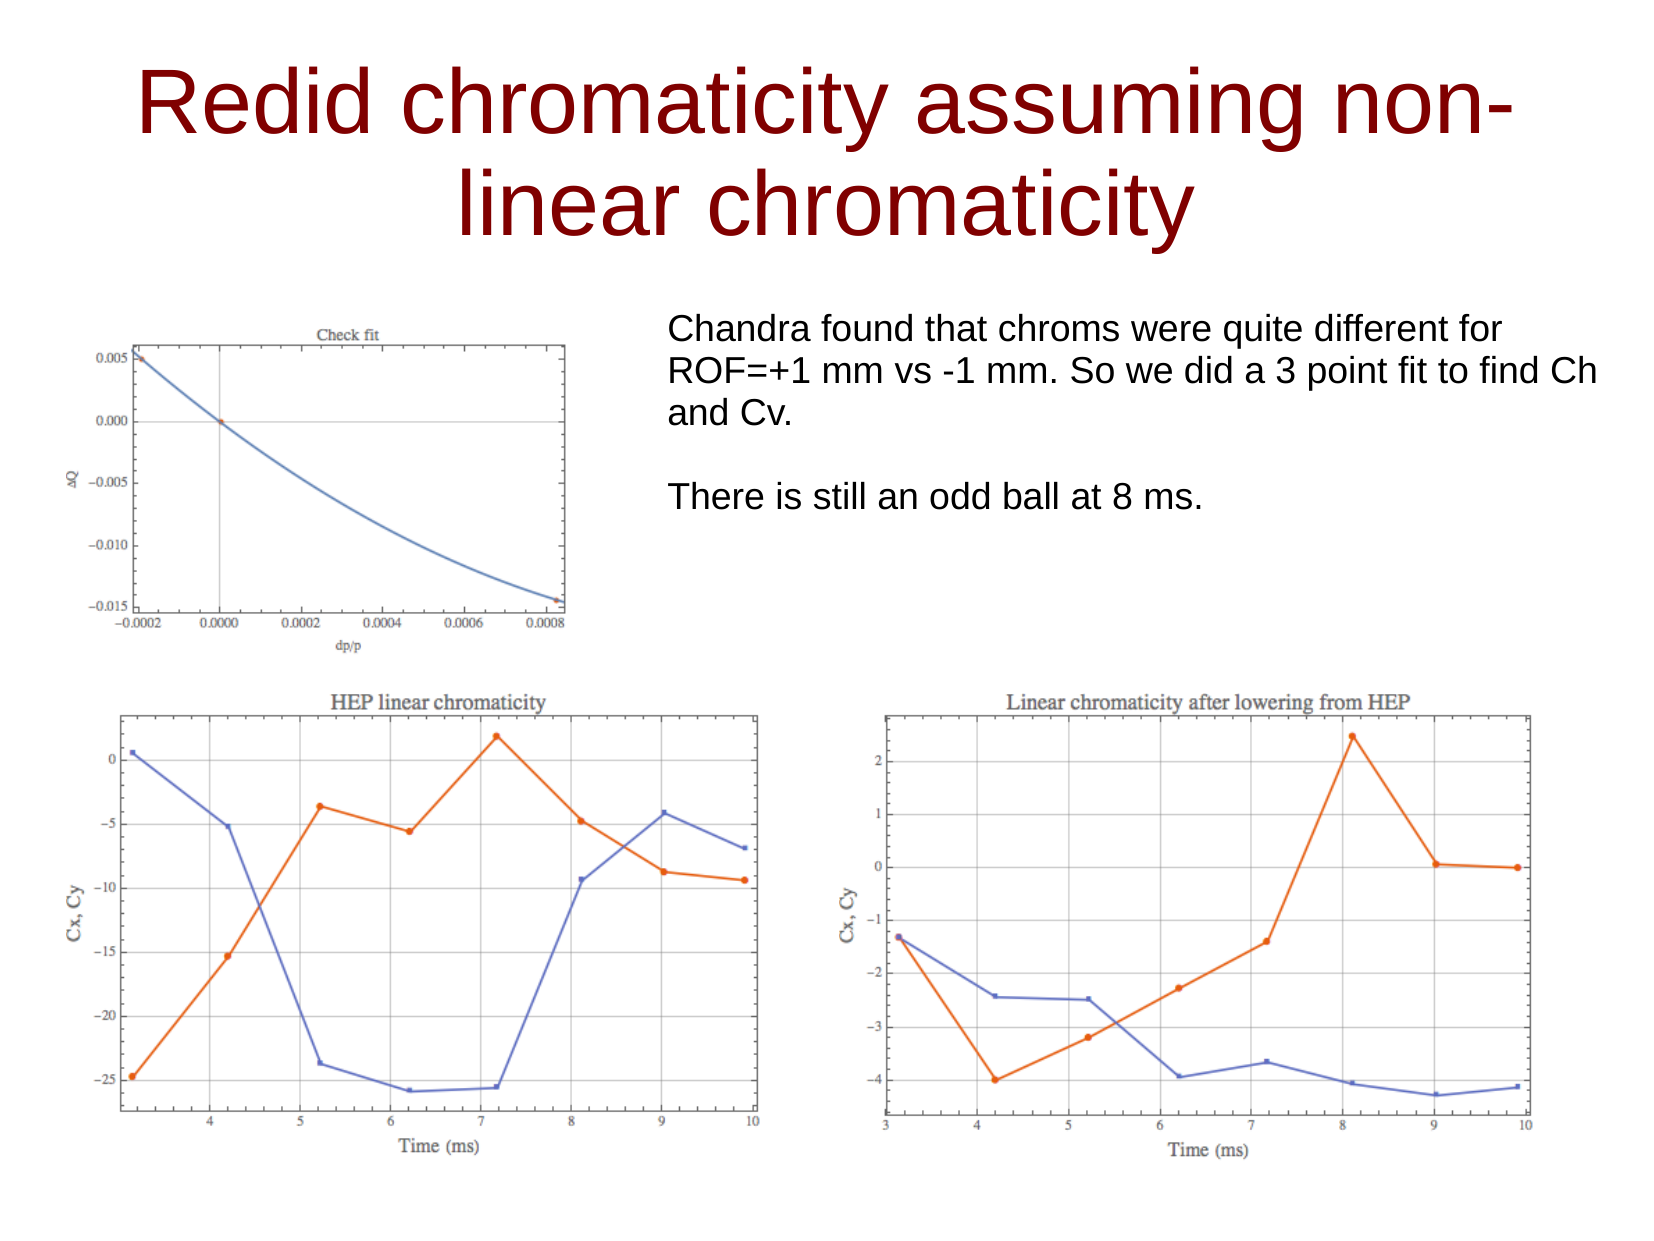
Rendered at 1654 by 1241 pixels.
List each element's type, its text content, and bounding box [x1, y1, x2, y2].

picture [66, 693, 761, 1158]
title Redid chromaticity assuming non-linear chromaticity [82, 49, 1571, 257]
text_box Chandra found that chroms were quite different for ROF=+1 mm vs -1 mm. So we did a 3 point fit to find Ch and Cv. There is still an odd ball at 8 ms. [652, 300, 1617, 523]
picture [66, 328, 567, 657]
picture [839, 693, 1534, 1162]
